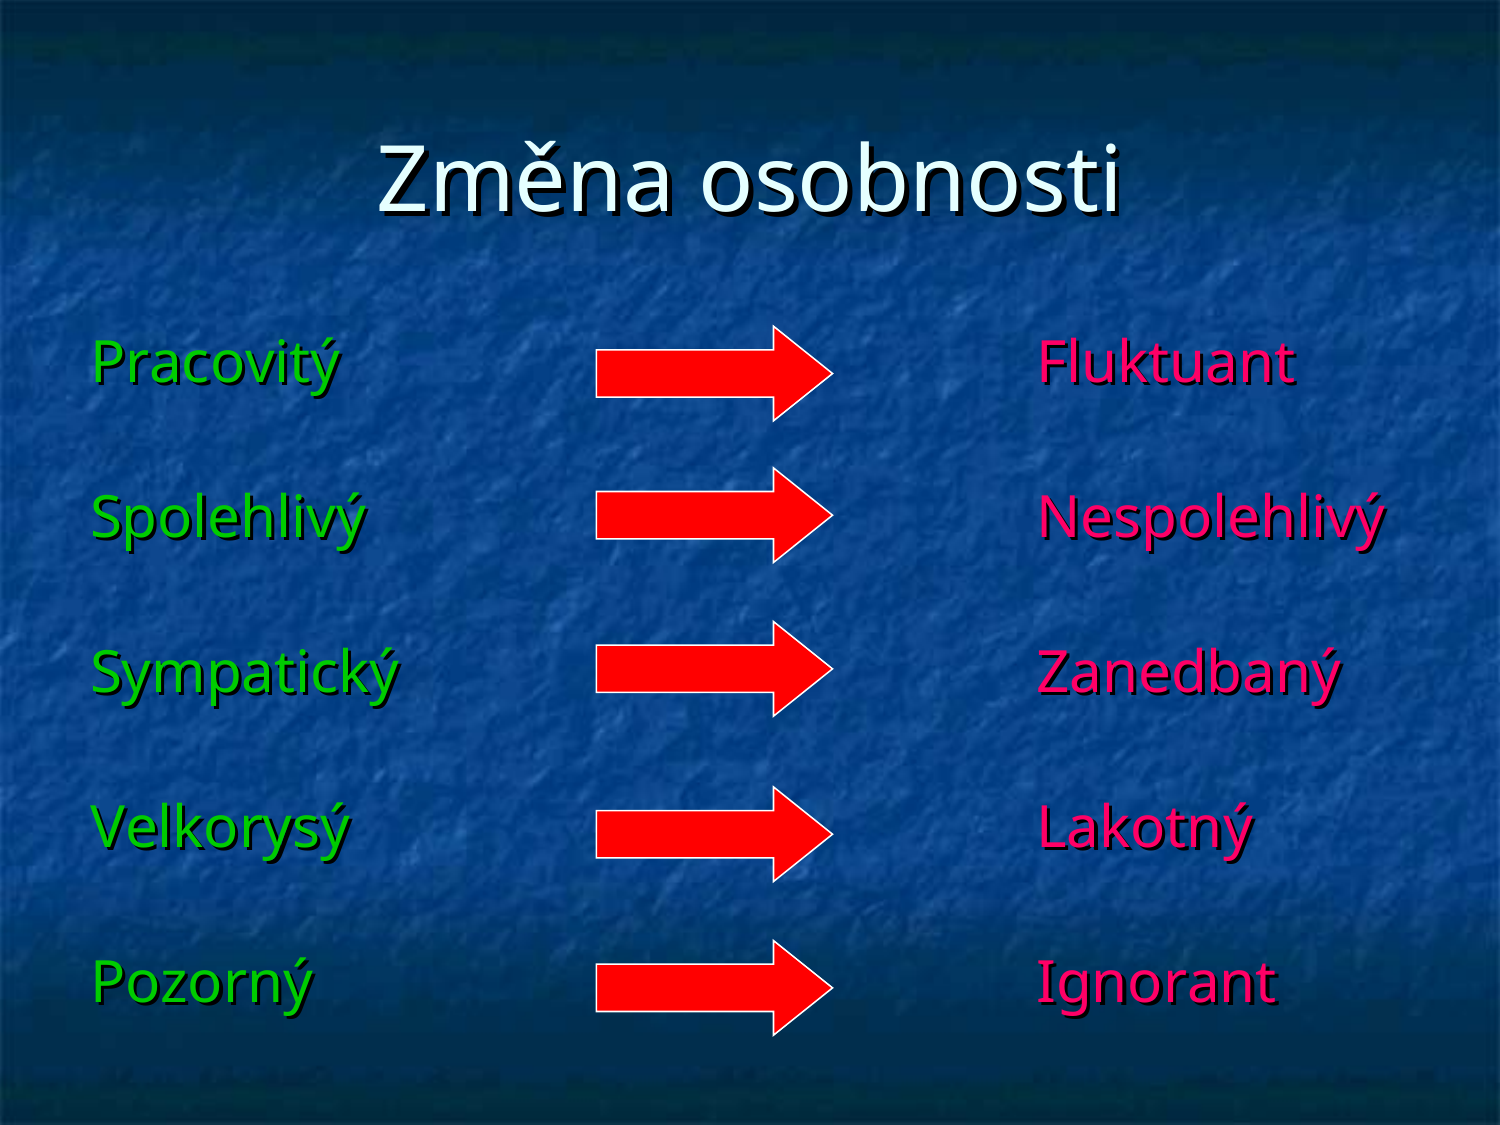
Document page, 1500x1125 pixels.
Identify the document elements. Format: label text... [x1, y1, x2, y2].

text_box [596, 326, 833, 421]
text_box [596, 786, 833, 882]
text_box [596, 621, 833, 717]
list Pracovitý Spolehlivý Sympatický Velkorysý Pozorný [75, 324, 514, 1023]
title Změna osobnosti [75, 62, 1426, 288]
picture [0, 0, 1500, 1125]
text_box [596, 467, 833, 563]
list Fluktuant Nespolehlivý Zanedbaný Lakotný Ignorant [1021, 324, 1425, 1023]
text_box [596, 940, 833, 1036]
